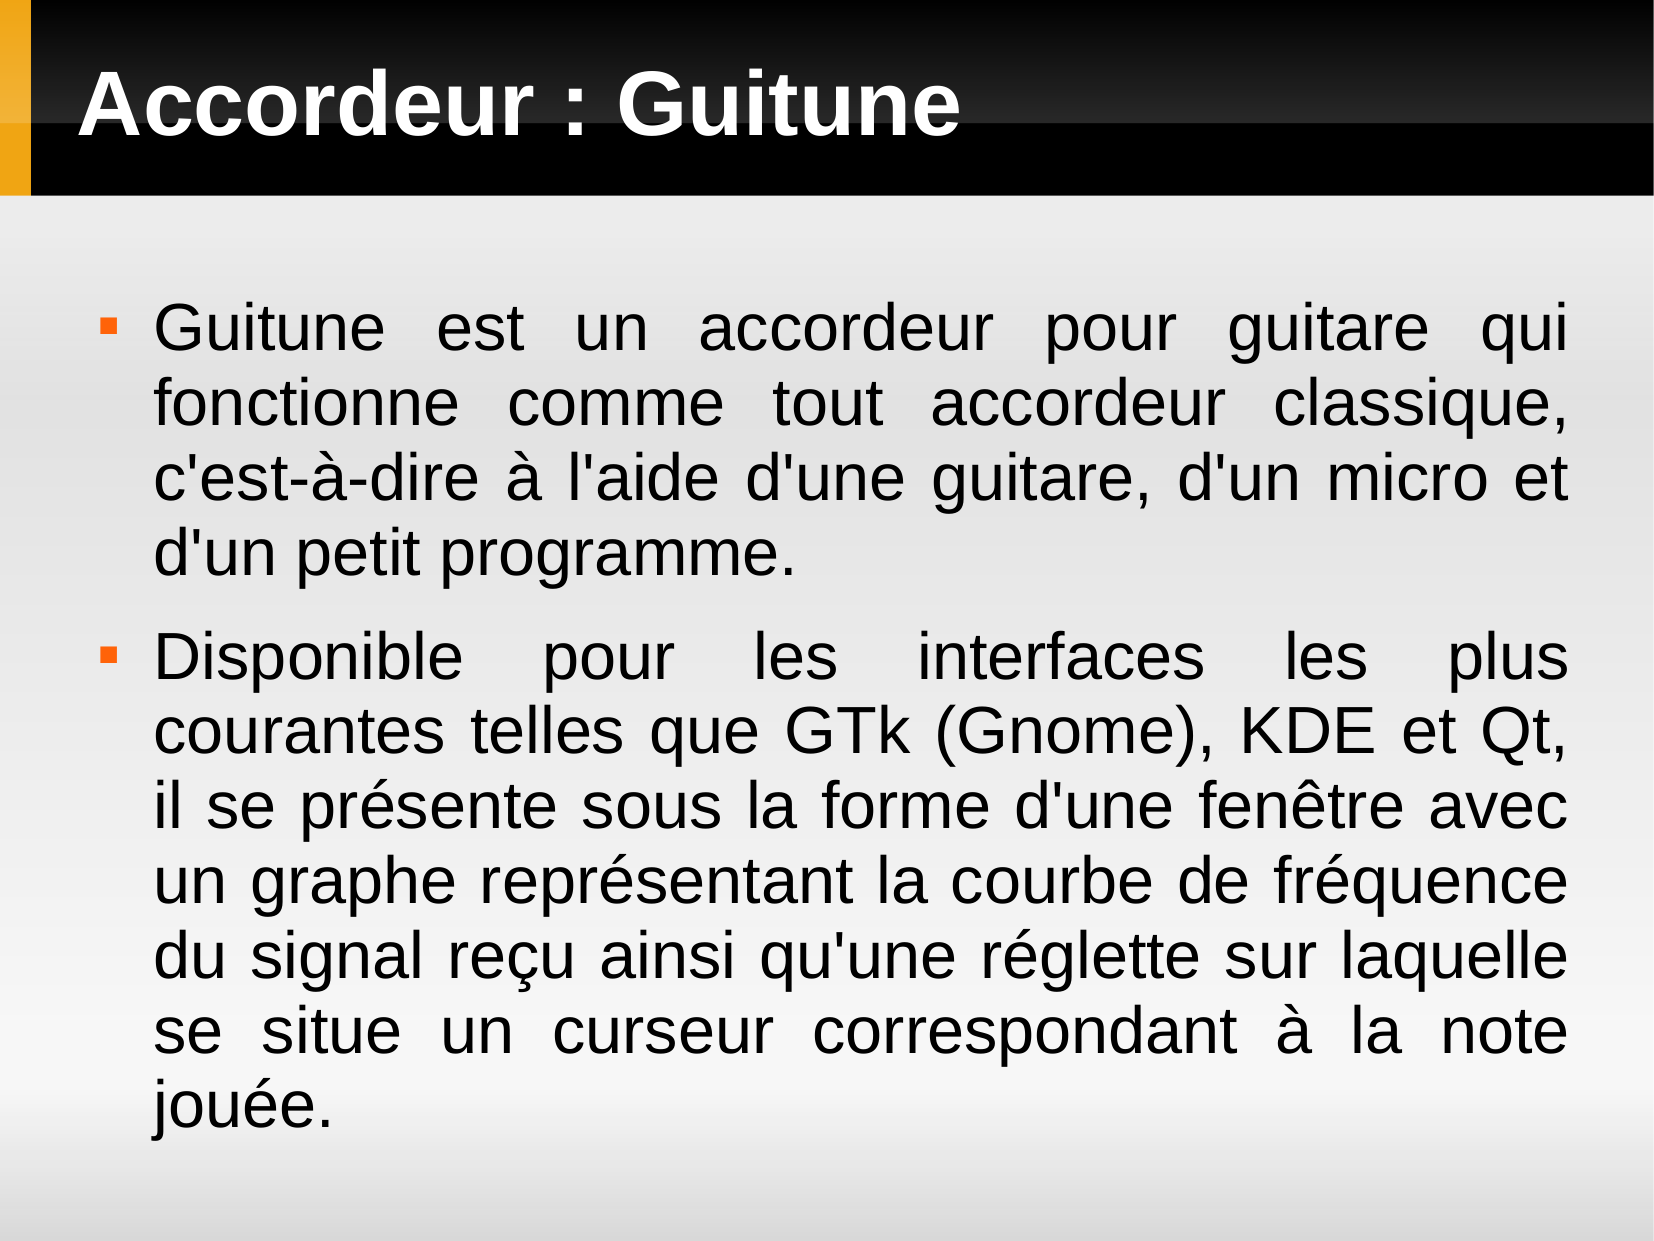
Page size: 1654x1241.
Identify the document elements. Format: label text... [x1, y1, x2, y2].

title Accordeur : Guitune [76, 0, 1565, 208]
picture [0, 0, 1654, 1241]
list Guitune est un accordeur pour guitare qui fonctionne comme tout accordeur classique, c'est-à-dire à l'aide d'une guitare, d'un micro et d'un petit programme. Disponible pour les interfaces les plus courantes telles que GTk (Gnome), KDE et Qt, il se présente sous la forme d'une fenêtre avec un graphe représentant la courbe de fréquence du signal reçu ainsi qu'une réglette sur laquelle se situe un curseur correspondant à la note jouée. [82, 290, 1571, 1143]
